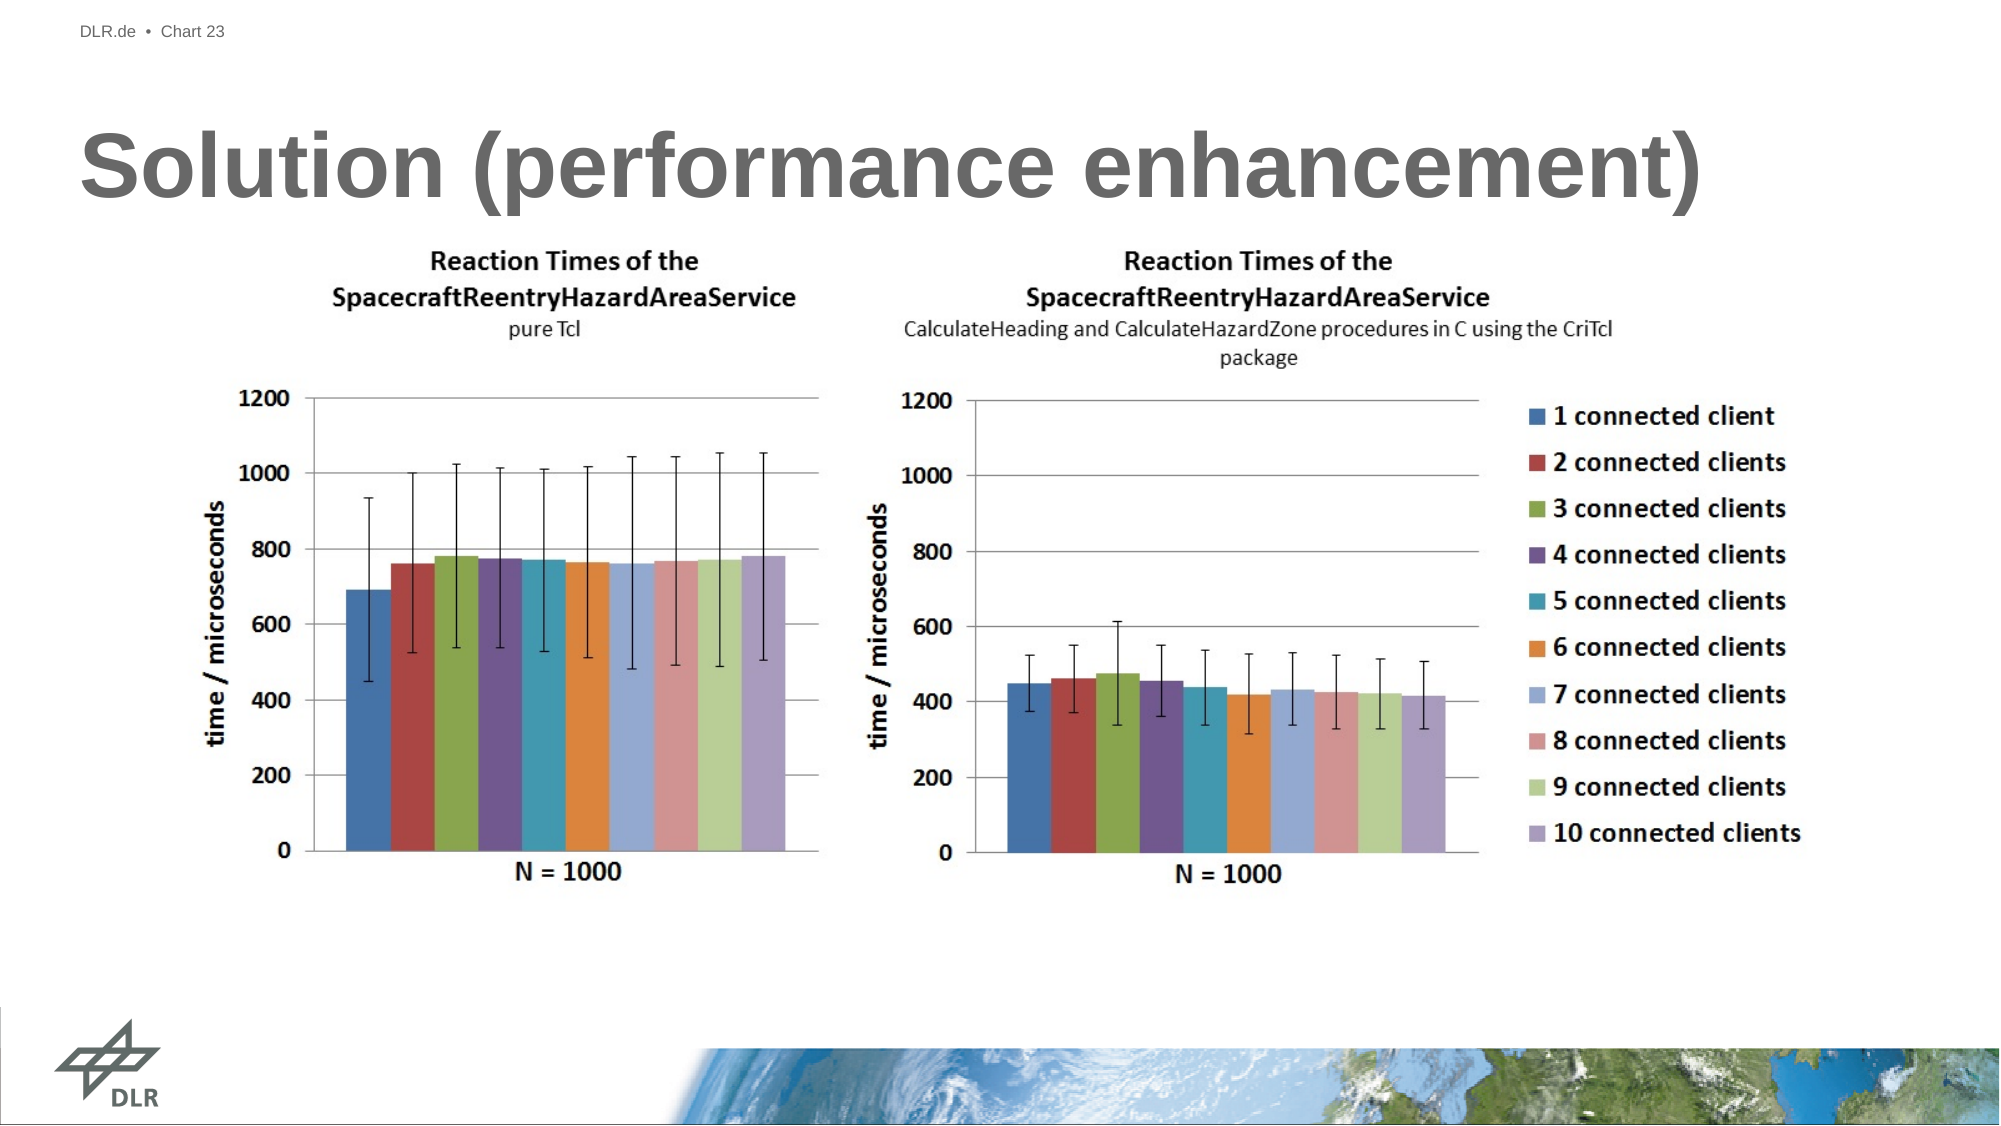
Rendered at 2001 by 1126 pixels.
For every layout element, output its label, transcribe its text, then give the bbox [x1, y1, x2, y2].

slide_number DLR.de • Chart <number> [79, 20, 251, 45]
title Solution (performance enhancement) [79, 106, 1921, 228]
picture [149, 219, 1825, 1043]
